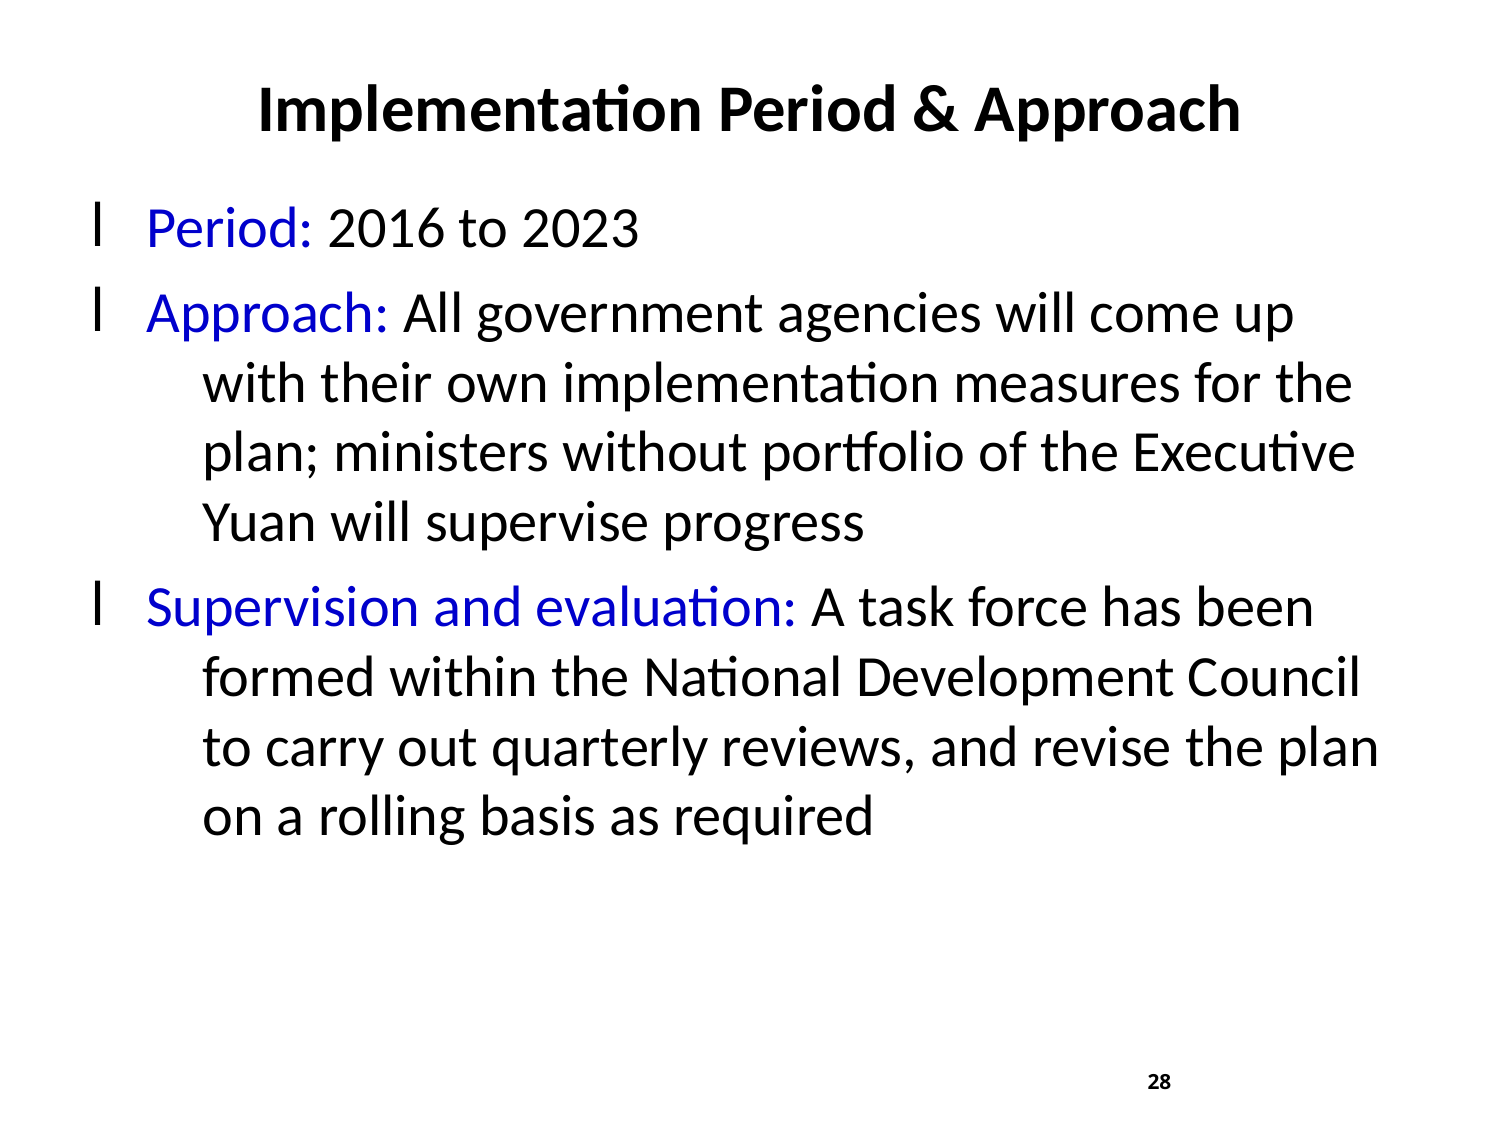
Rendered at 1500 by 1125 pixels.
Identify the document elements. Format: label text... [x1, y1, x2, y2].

list Period: 2016 to 2023 Approach: All government agencies will come up with their own implementation measures for the plan; ministers without portfolio of the Executive Yuan will supervise progress Supervision and evaluation: A task force has been formed within the National Development Council to carry out quarterly reviews, and revise the plan on a rolling basis as required [75, 182, 1426, 925]
text_box 28 [1132, 1052, 1483, 1113]
title Implementation Period & Approach [75, 10, 1426, 182]
